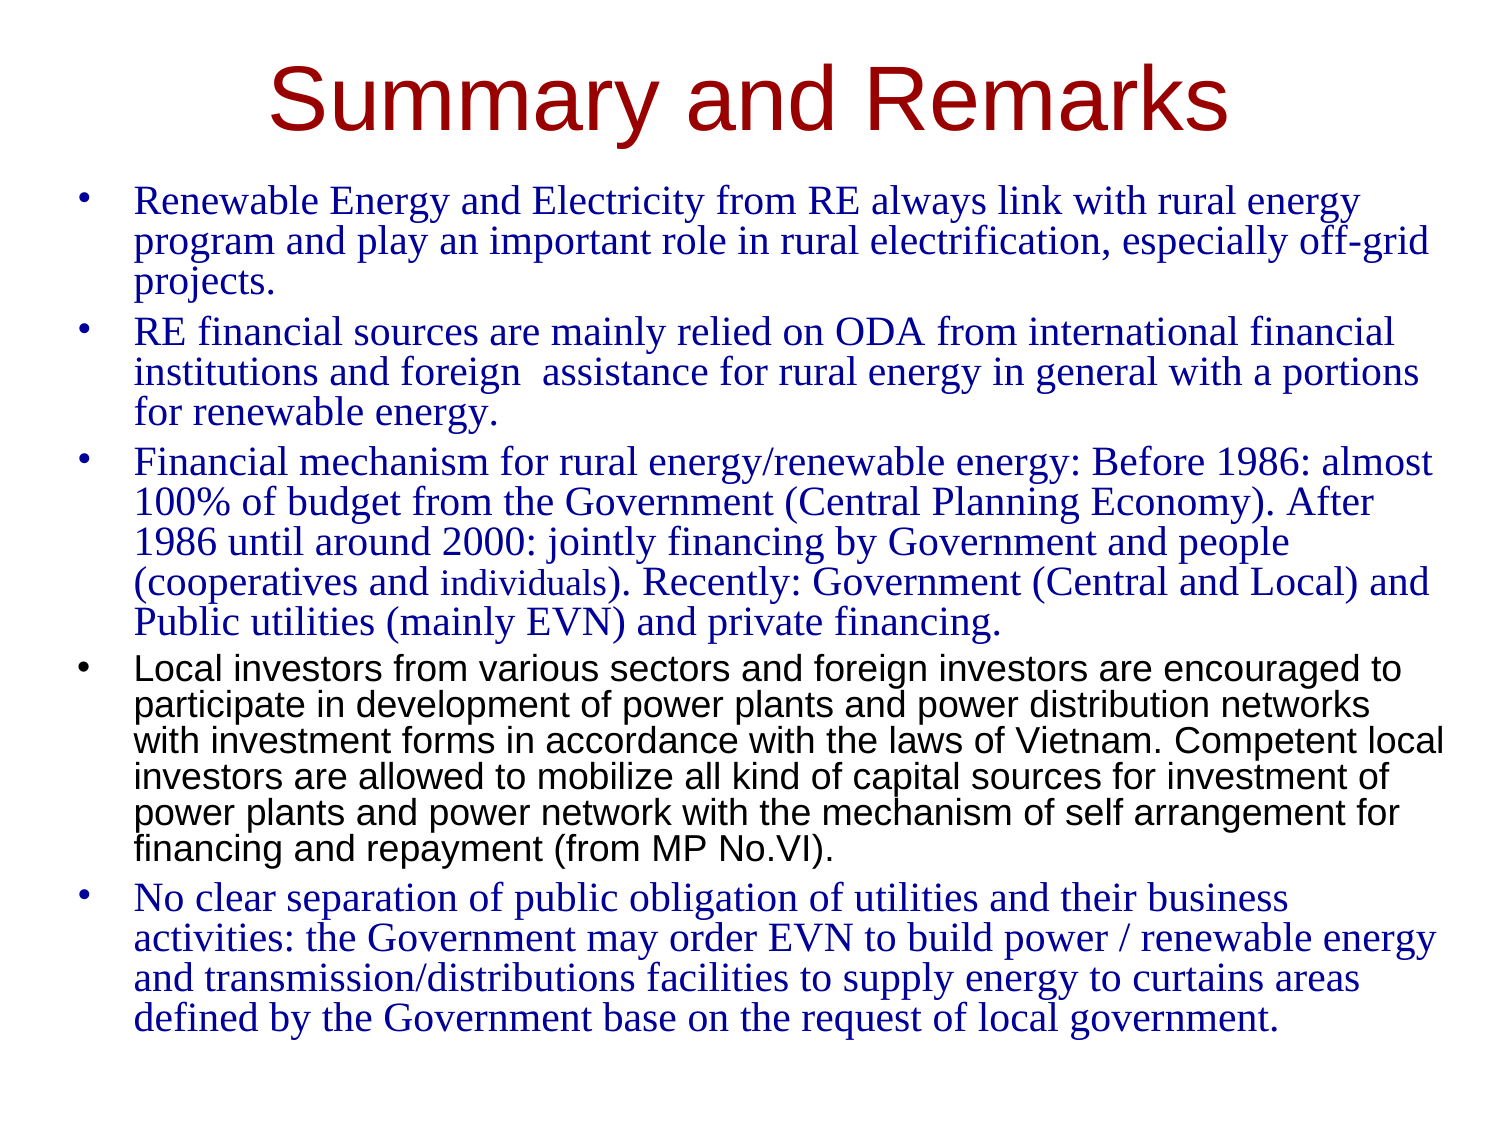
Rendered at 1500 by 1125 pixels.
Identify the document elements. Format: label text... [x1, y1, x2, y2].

title Summary and Remarks [75, 0, 1426, 174]
list Renewable Energy and Electricity from RE always link with rural energy program and play an important role in rural electrification, especially off-grid projects. RE financial sources are mainly relied on ODA from international financial institutions and foreign assistance for rural energy in general with a portions for renewable energy. Financial mechanism for rural energy/renewable energy: Before 1986: almost 100% of budget from the Government (Central Planning Economy). After 1986 until around 2000: jointly financing by Government and people (cooperatives and individuals). Recently: Government (Central and Local) and Public utilities (mainly EVN) and private financing. Local investors from various sectors and foreign investors are encouraged to participate in development of power plants and power distribution networks with investment forms in accordance with the laws of Vietnam. Competent local investors are allowed to mobilize all kind of capital sources for investment of power plants and power network with the mechanism of self arrangement for financing and repayment (from MP No.VI). No clear separation of public obligation of utilities and their business activities: the Government may order EVN to build power / renewable energy and transmission/distributions facilities to supply energy to curtains areas defined by the Government base on the request of local government. [62, 174, 1463, 1125]
